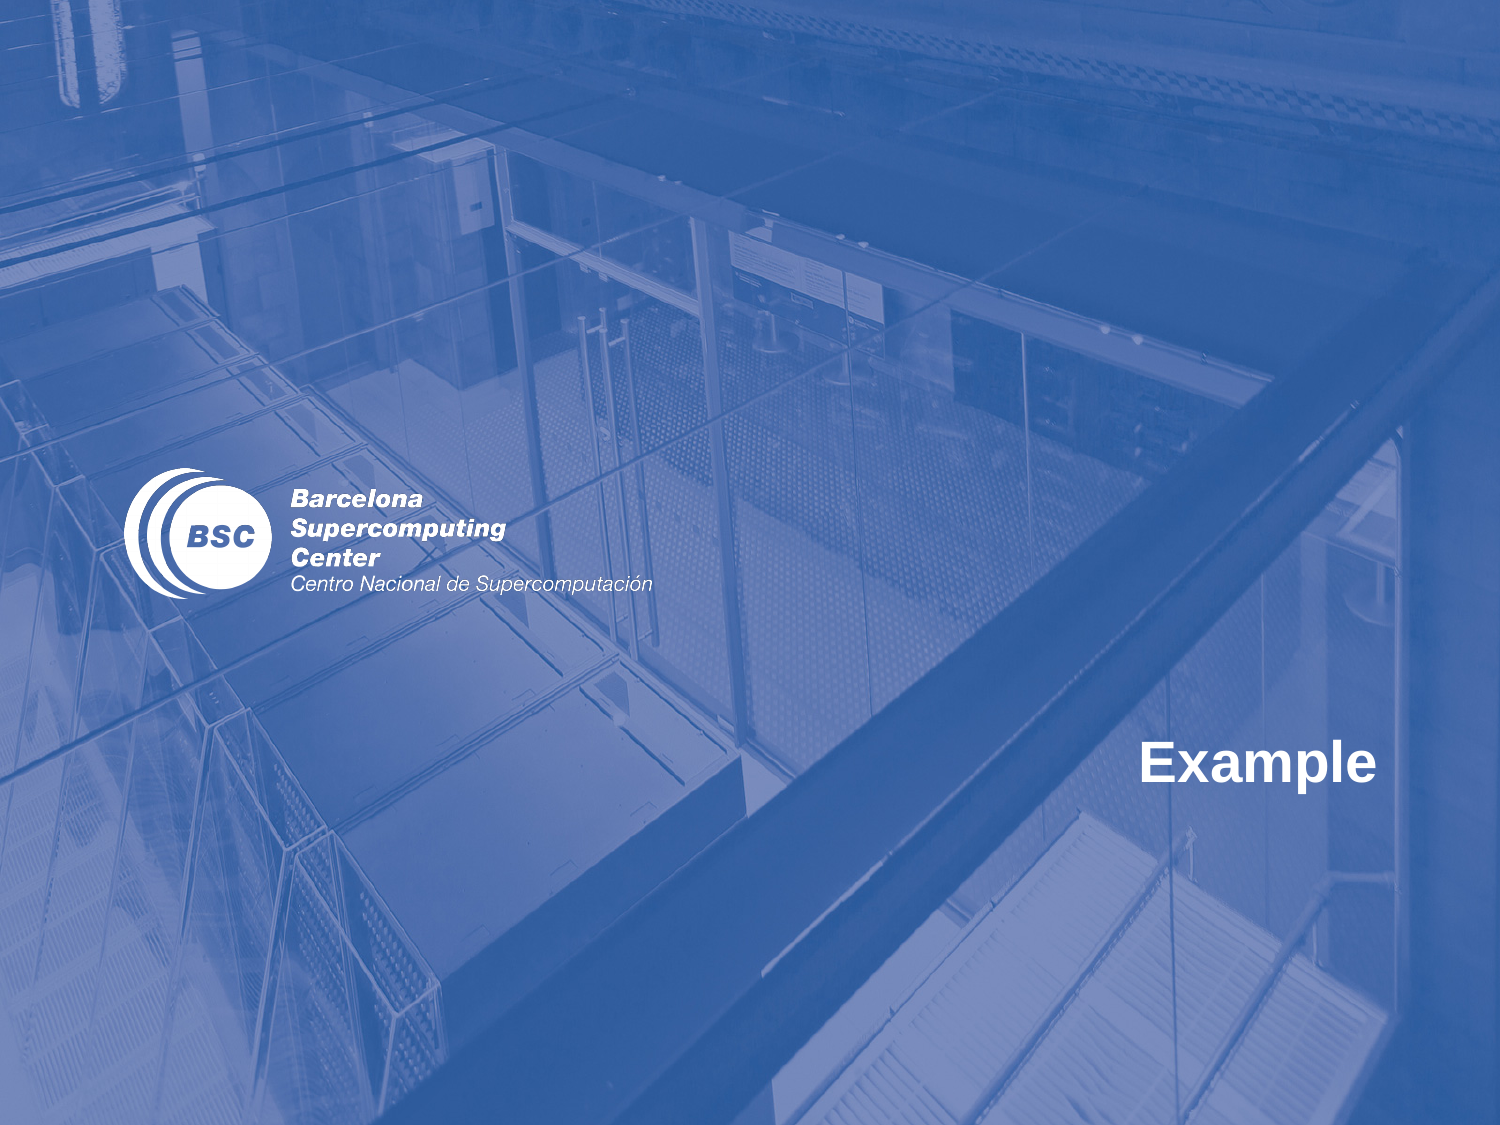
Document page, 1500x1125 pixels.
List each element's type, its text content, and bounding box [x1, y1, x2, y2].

picture [0, 0, 1500, 1125]
title Example [118, 717, 1394, 941]
